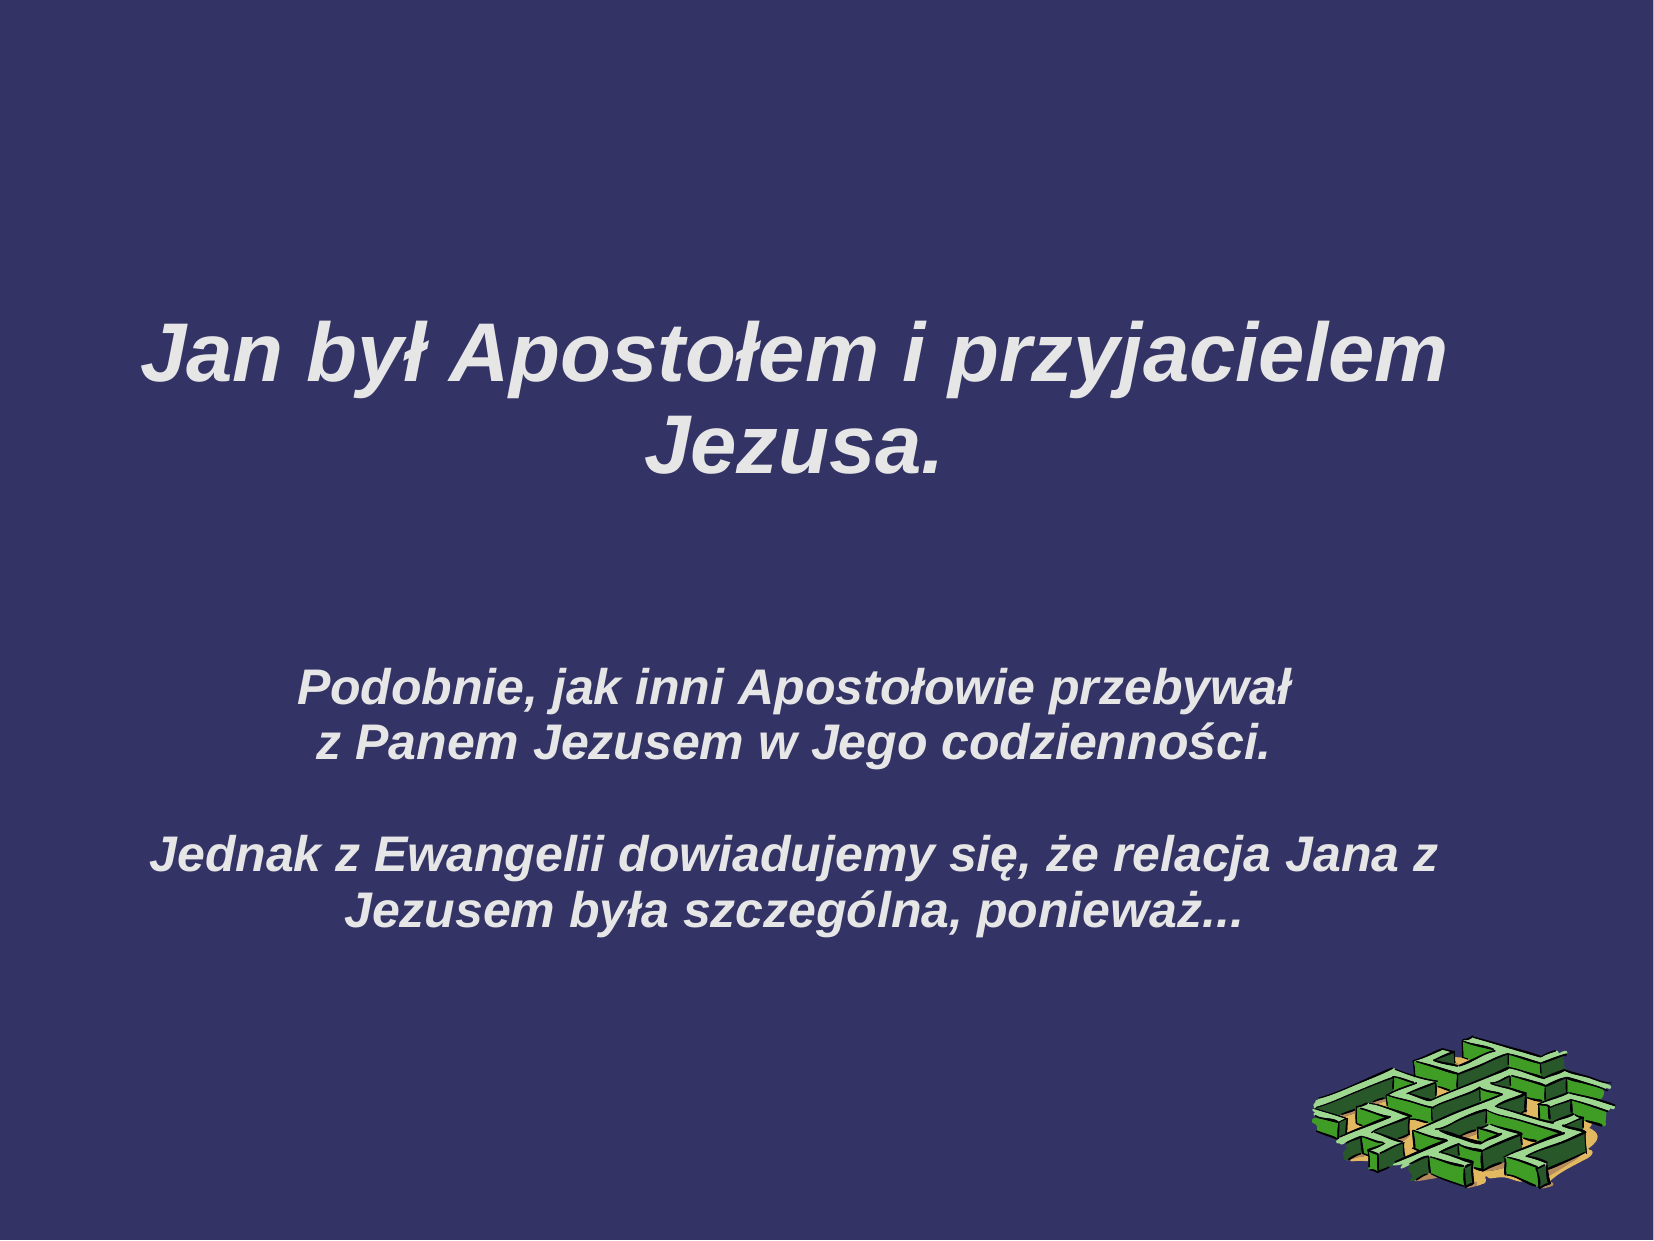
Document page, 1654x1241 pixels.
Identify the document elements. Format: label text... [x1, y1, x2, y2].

title Jan był Apostołem i przyjacielem Jezusa. Podobnie, jak inni Apostołowie przebywał z Panem Jezusem w Jego codzienności. Jednak z Ewangelii dowiadujemy się, że relacja Jana z Jezusem była szczególna, ponieważ... [88, 236, 1501, 1063]
